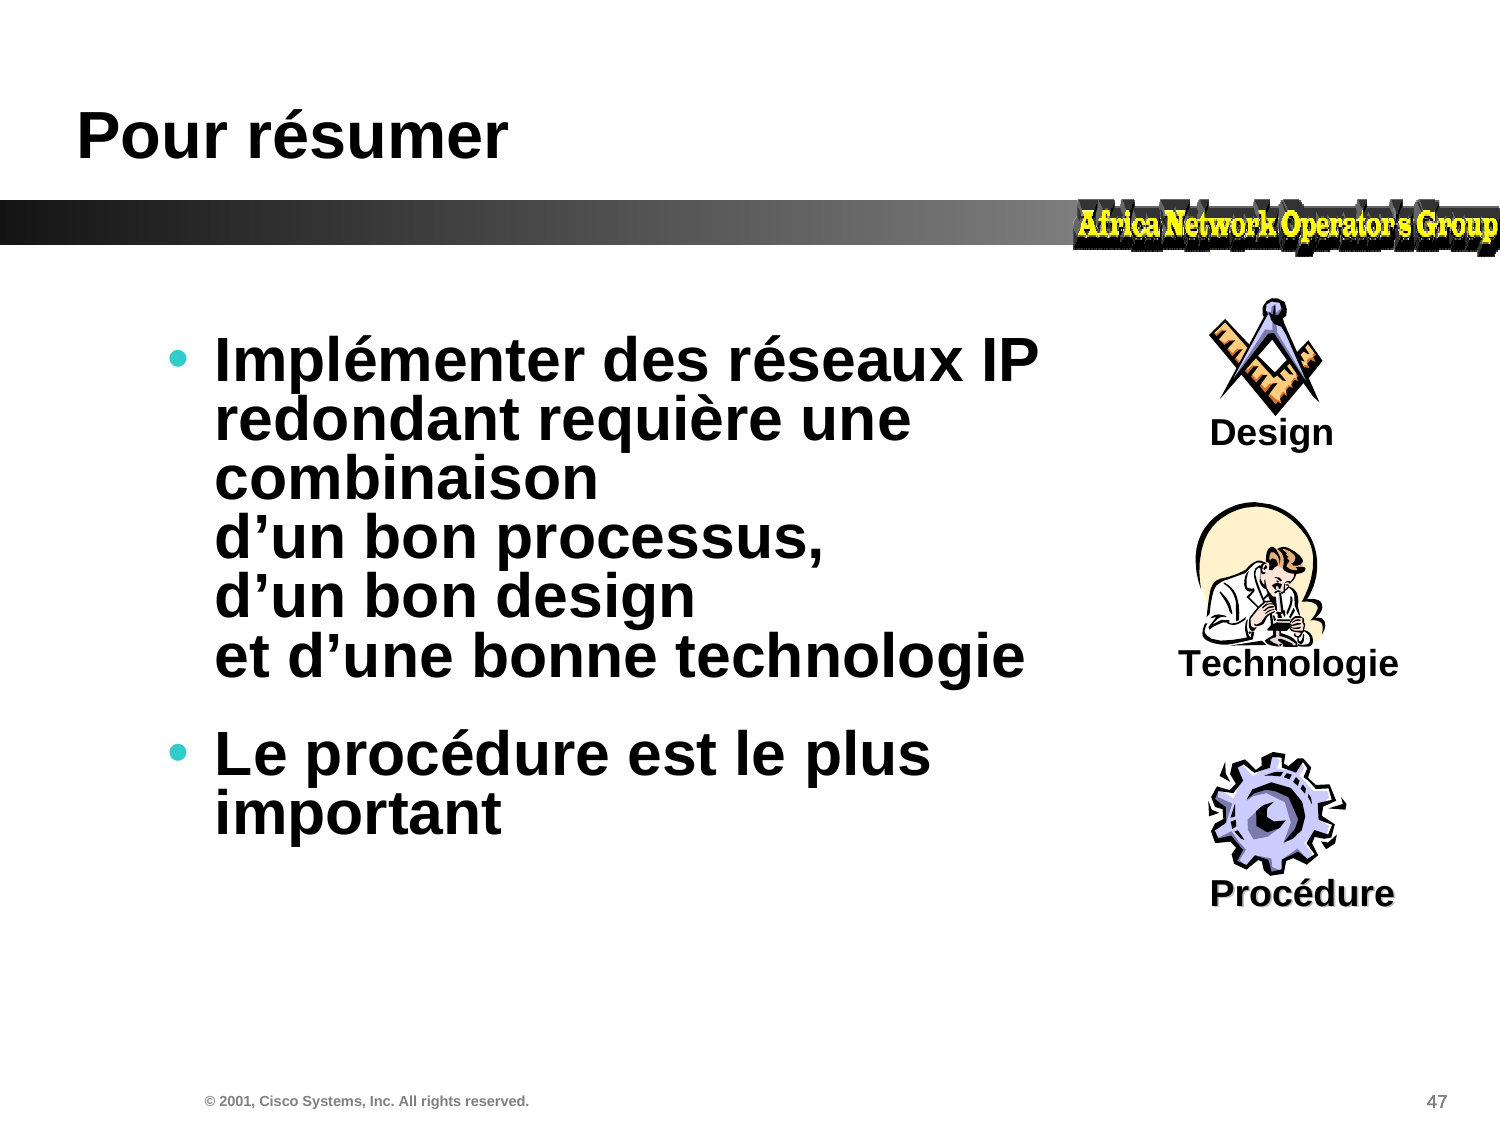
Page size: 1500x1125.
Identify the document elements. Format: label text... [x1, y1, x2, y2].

text_box Procédure [1197, 866, 1407, 921]
picture [1195, 501, 1327, 636]
list Implémenter des réseaux IP redondant requière une combinaison d’un bon processus, d’un bon design et d’une bonne technologie Le procédure est le plus important [84, 281, 1134, 899]
picture [1070, 180, 1500, 275]
text_box Technologie [1166, 636, 1412, 692]
title Pour résumer [62, 41, 1314, 180]
picture [1209, 297, 1324, 405]
text_box Design [1197, 405, 1347, 460]
picture [1208, 751, 1348, 866]
